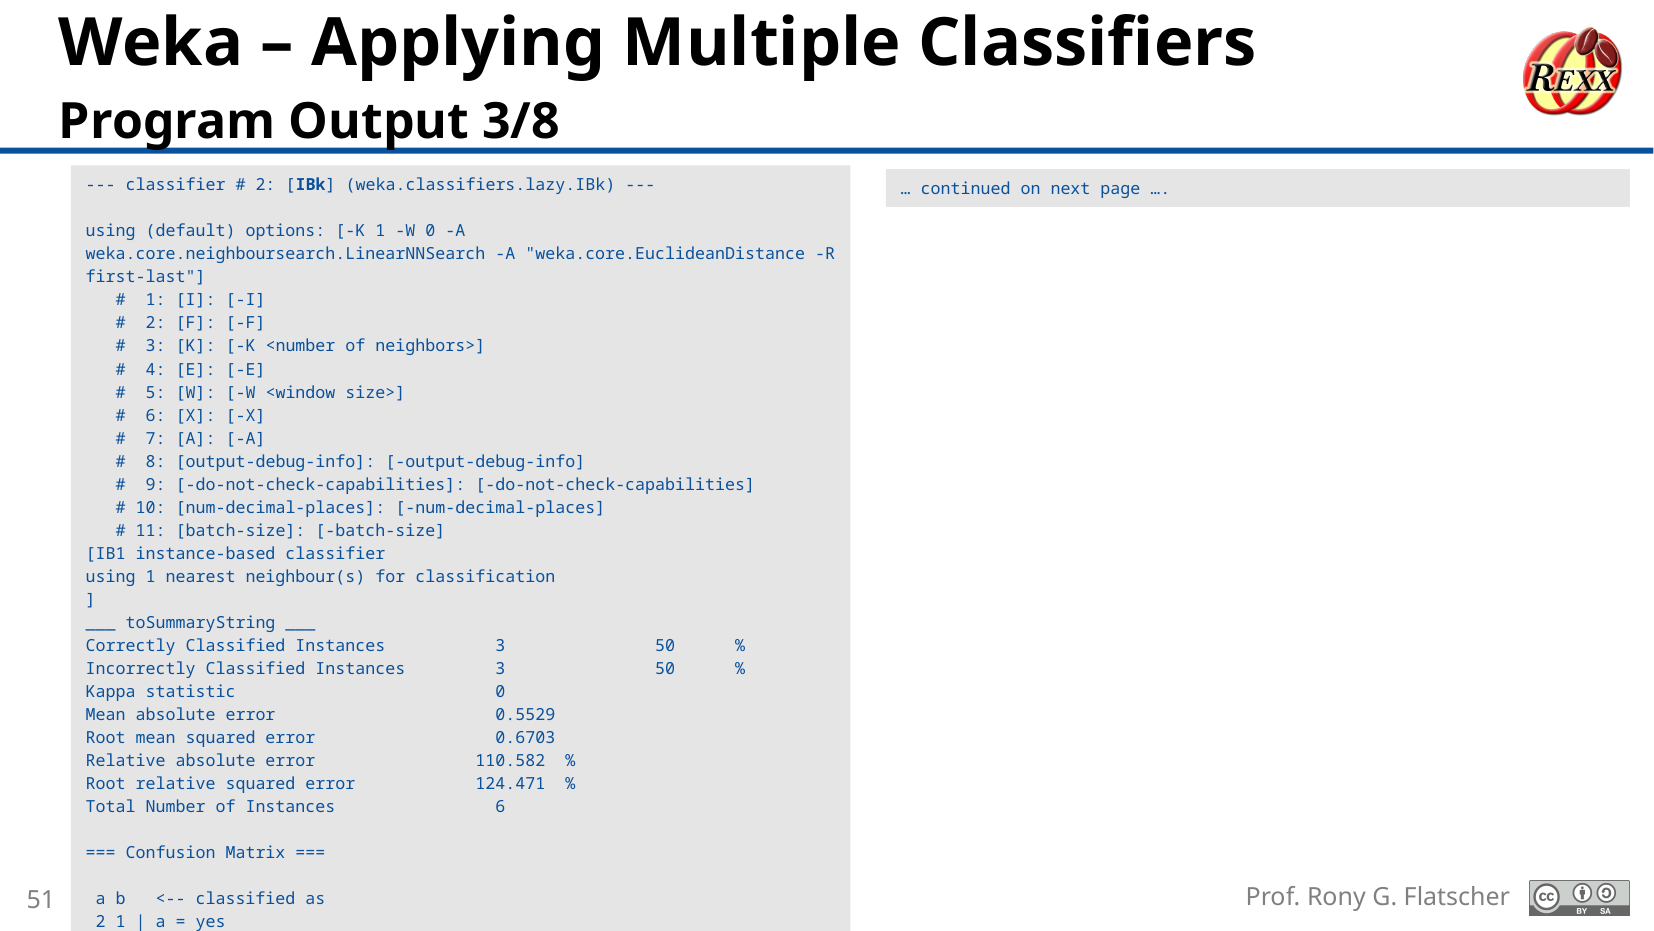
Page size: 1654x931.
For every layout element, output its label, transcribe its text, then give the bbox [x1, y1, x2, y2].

text_box … continued on next page …. [885, 169, 1630, 206]
text_box --- classifier # 2: [IBk] (weka.classifiers.lazy.IBk) --- using (default) options: [-K 1 -W 0 -A weka.core.neighboursearch.LinearNNSearch -A "weka.core.EuclideanDistance -R first-last"] # 1: [I]: [-I] # 2: [F]: [-F] # 3: [K]: [-K <number of neighbors>] # 4: [E]: [-E] # 5: [W]: [-W <window size>] # 6: [X]: [-X] # 7: [A]: [-A] # 8: [output-debug-info]: [-output-debug-info] # 9: [-do-not-check-capabilities]: [-do-not-check-capabilities] # 10: [num-decimal-places]: [-num-decimal-places] # 11: [batch-size]: [-batch-size] [IB1 instance-based classifier using 1 nearest neighbour(s) for classification ] ___ toSummaryString ___ Correctly Classified Instances 3 50 % Incorrectly Classified Instances 3 50 % Kappa statistic 0 Mean absolute error 0.5529 Root mean squared error 0.6703 Relative absolute error 110.582 % Root relative squared error 124.471 % Total Number of Instances 6 === Confusion Matrix === a b <-- classified as 2 1 | a = yes 2 1 | b = no [70, 165, 851, 920]
title Weka – Applying Multiple Classifiers Program Output 3/8 [0, 0, 1625, 150]
